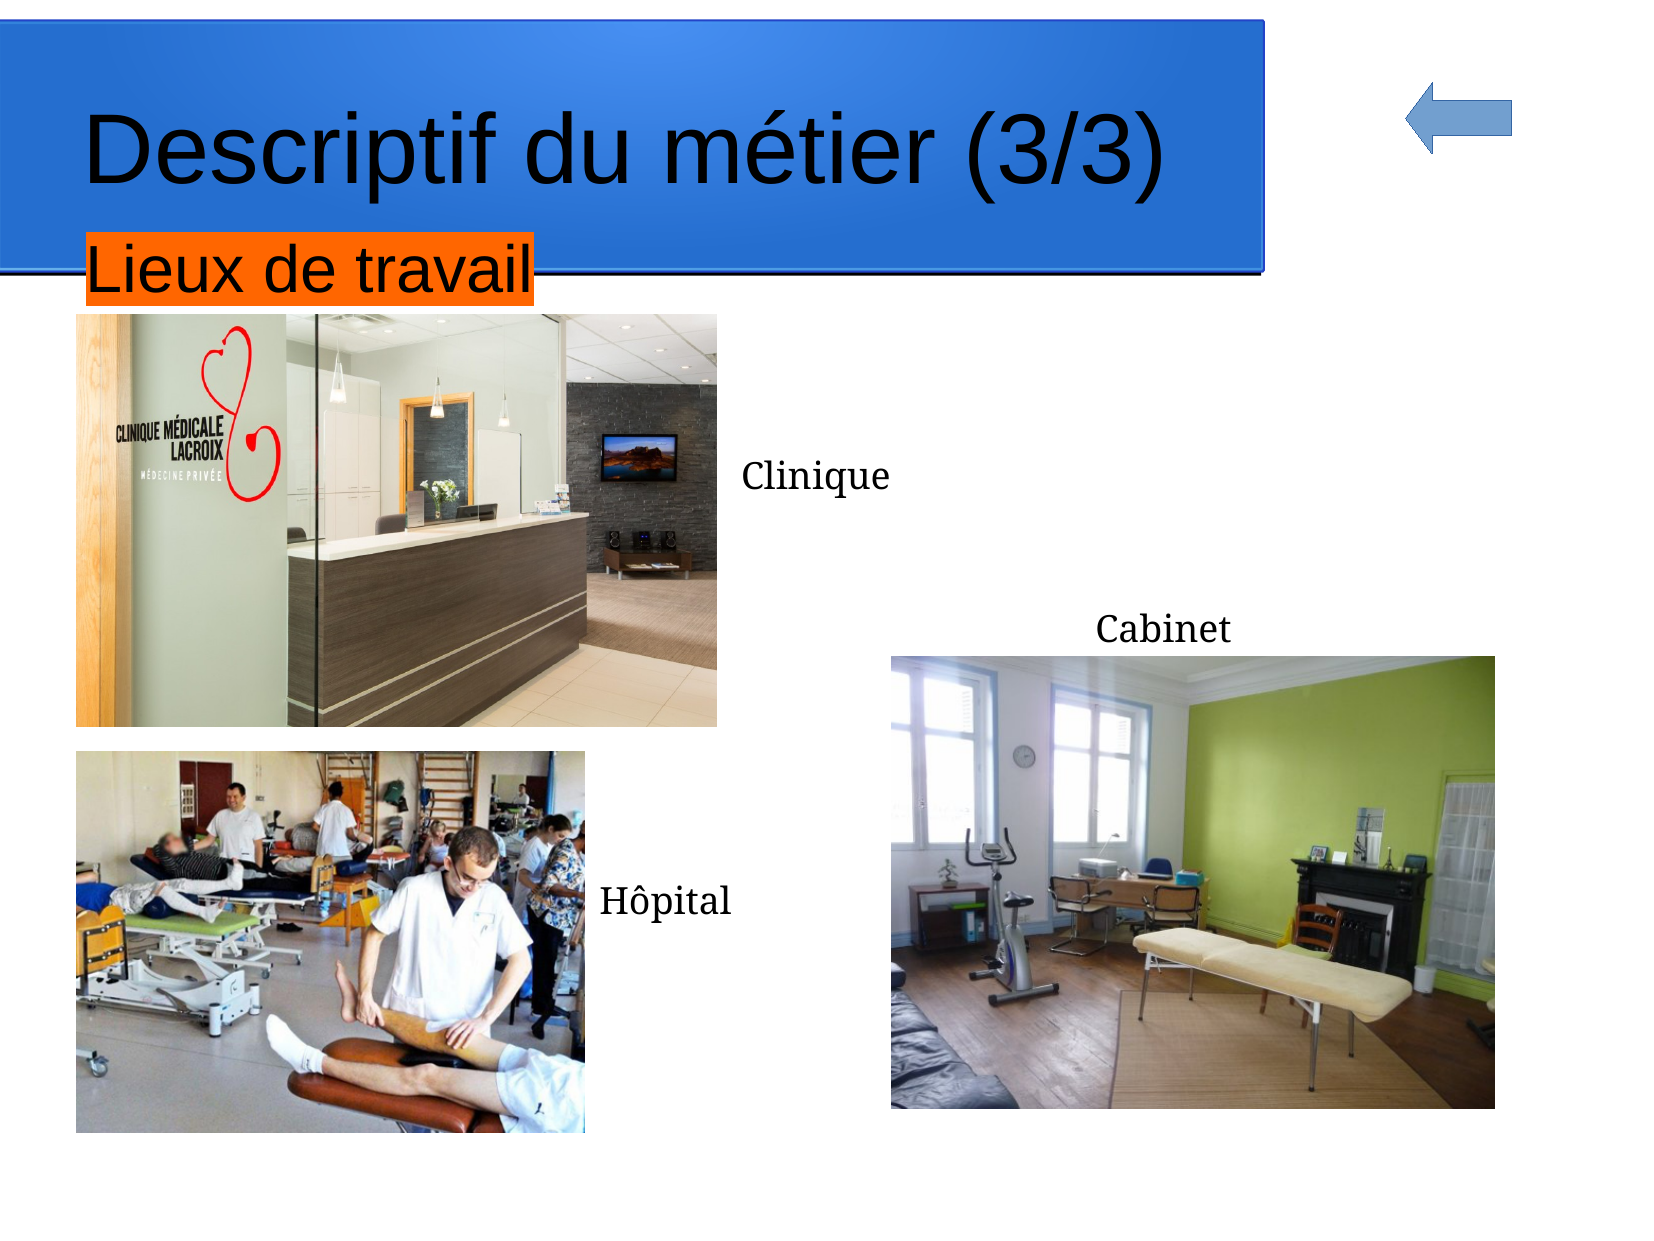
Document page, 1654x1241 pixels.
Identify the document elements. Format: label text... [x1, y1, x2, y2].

text_box Cabinet [1080, 597, 1270, 658]
text_box Lieux de travail [70, 224, 886, 314]
text_box Hôpital [584, 869, 798, 930]
title Descriptif du métier (3/3) [82, 47, 1235, 252]
picture [76, 314, 717, 727]
text_box Clinique [726, 444, 963, 505]
picture [76, 751, 585, 1133]
picture [891, 656, 1495, 1109]
text_box [1405, 82, 1512, 154]
